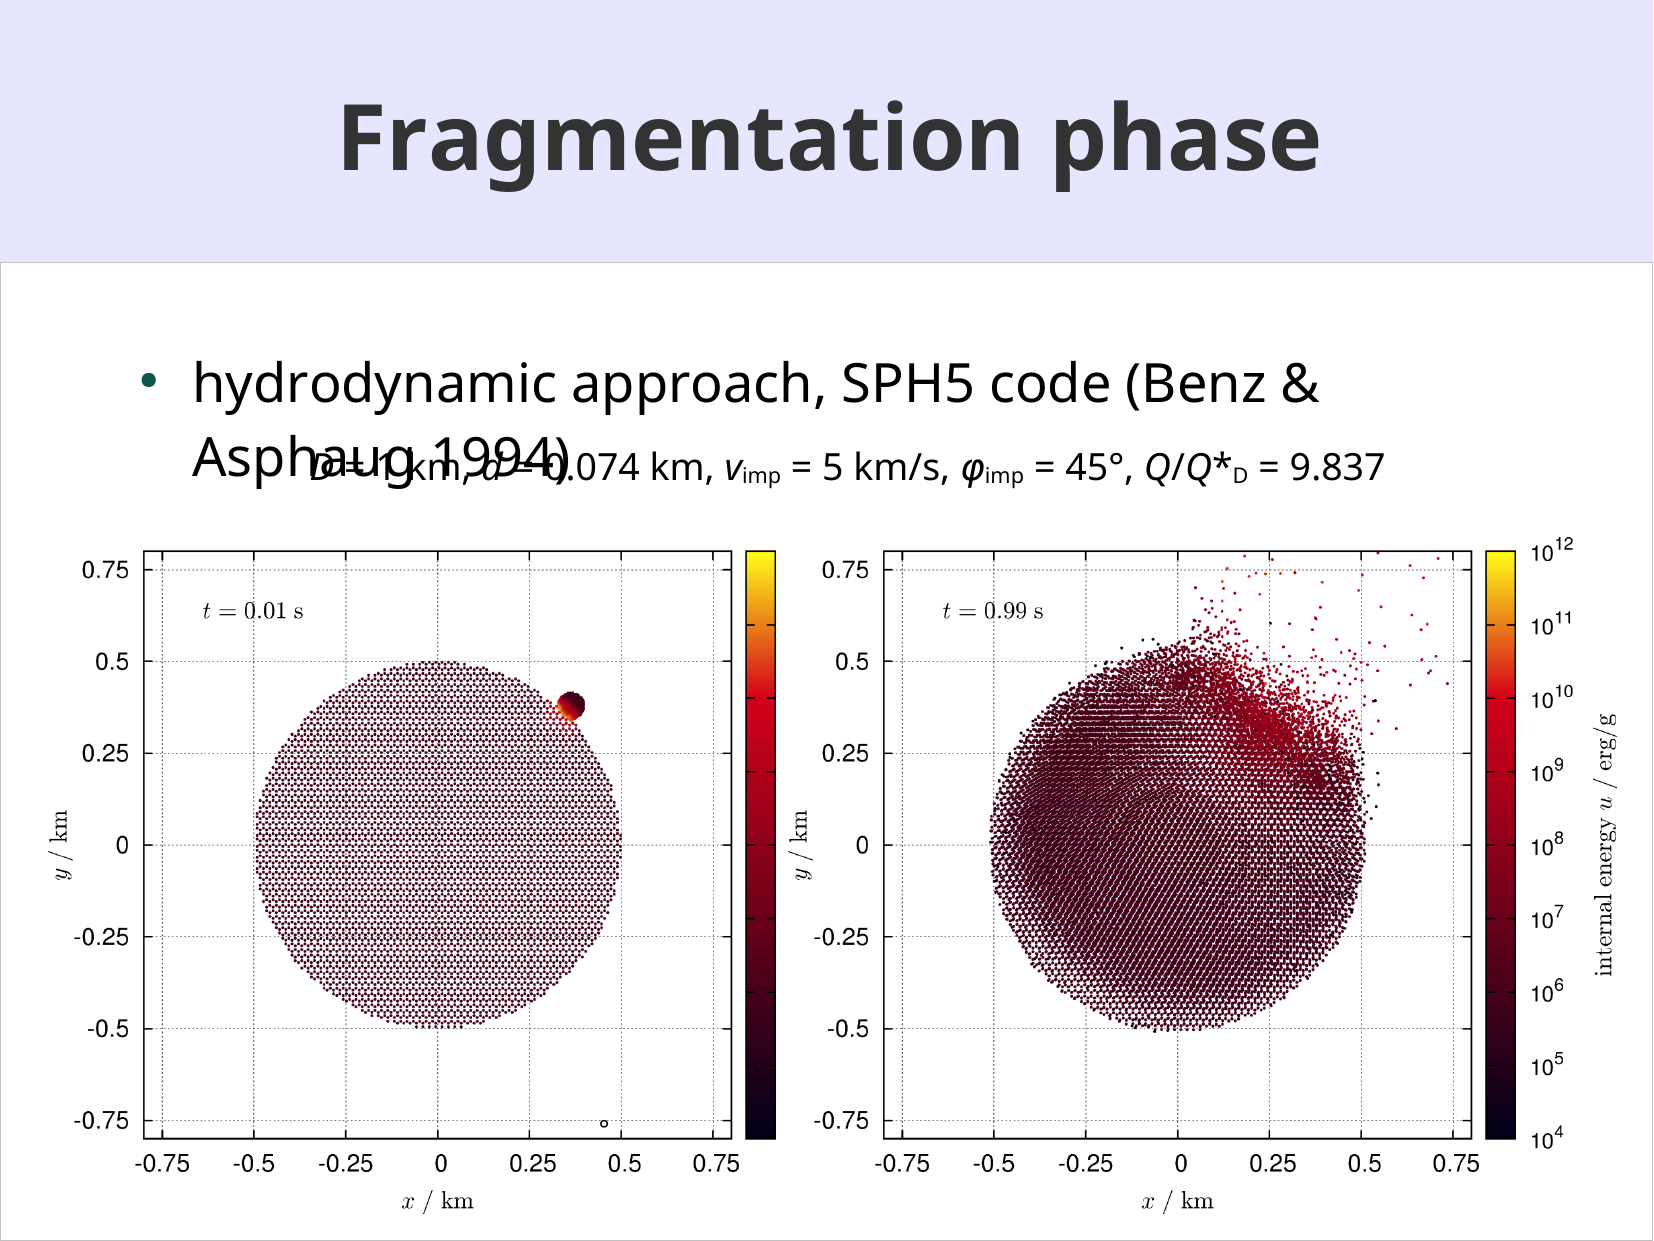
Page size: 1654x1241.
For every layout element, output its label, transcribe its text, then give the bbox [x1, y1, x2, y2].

chart [479, 995, 1484, 1173]
list hydrodynamic approach, SPH5 code (Benz & Asphaug 1994) [121, 344, 1561, 537]
picture [48, 537, 1617, 1214]
text_box D = 1 km, d = 0.074 km, vimp = 5 km/s, φimp = 45°, Q/Q*D = 9.837 [294, 432, 1357, 492]
title Fragmentation phase [124, 31, 1536, 239]
